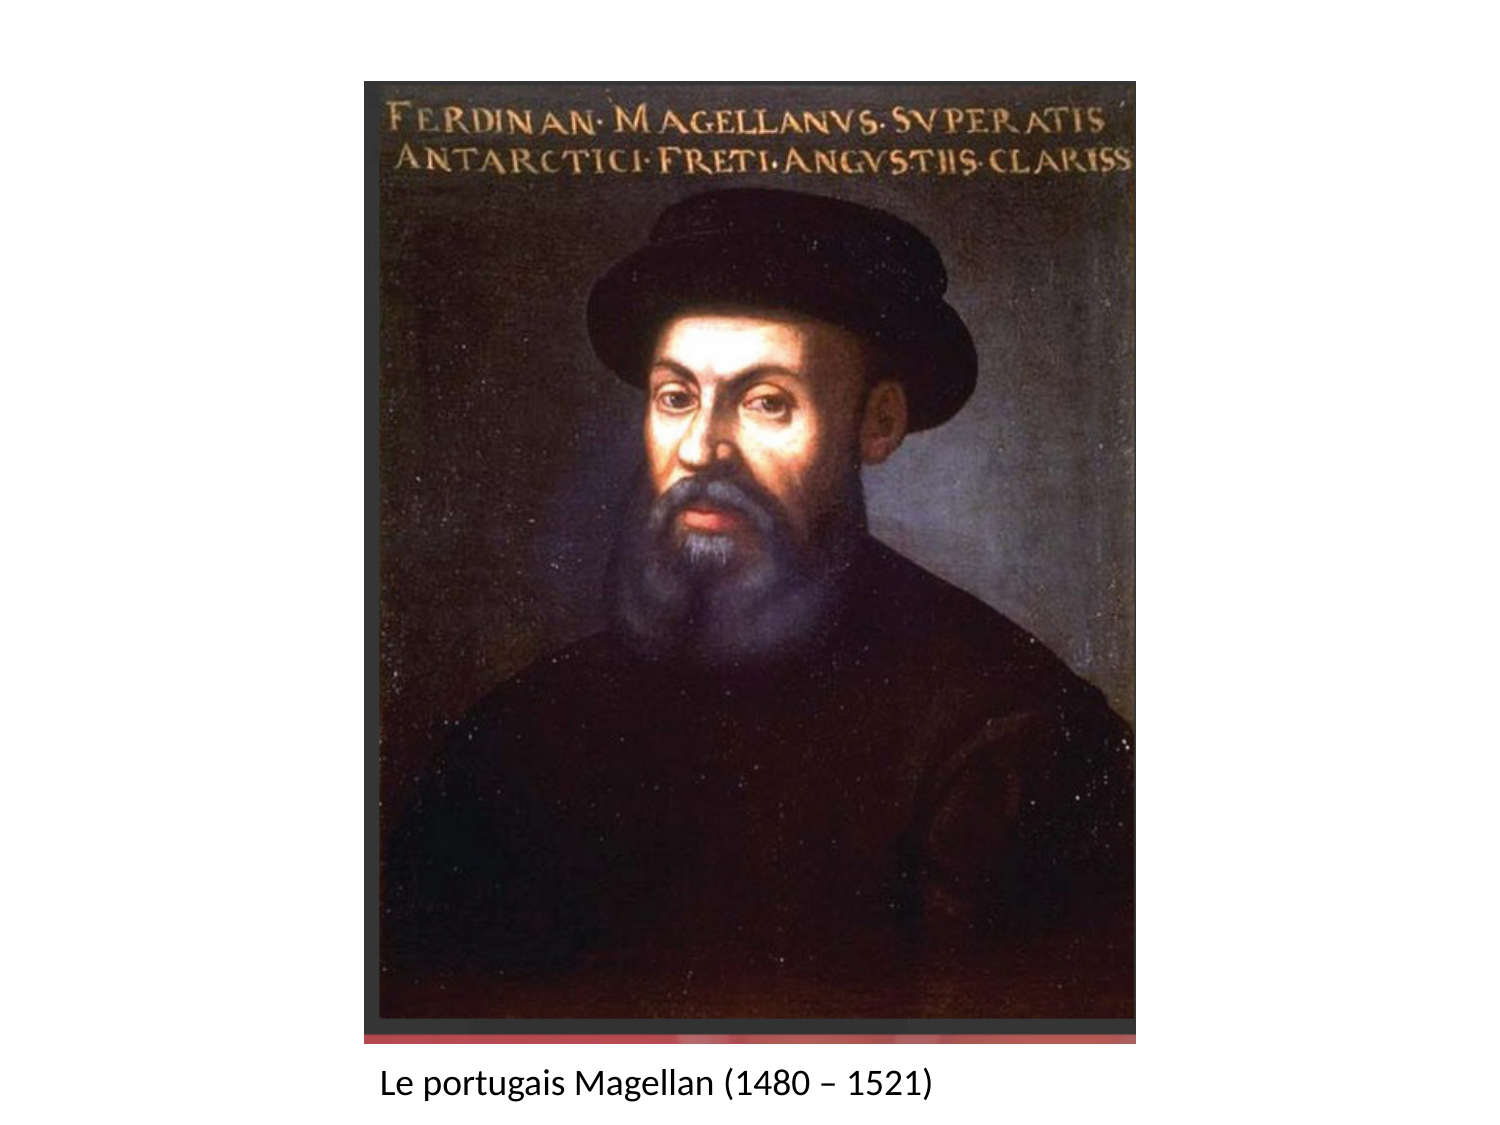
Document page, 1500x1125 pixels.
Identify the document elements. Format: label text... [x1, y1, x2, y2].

text_box Le portugais Magellan (1480 – 1521) [364, 1042, 1287, 1111]
picture [364, 81, 1136, 1042]
